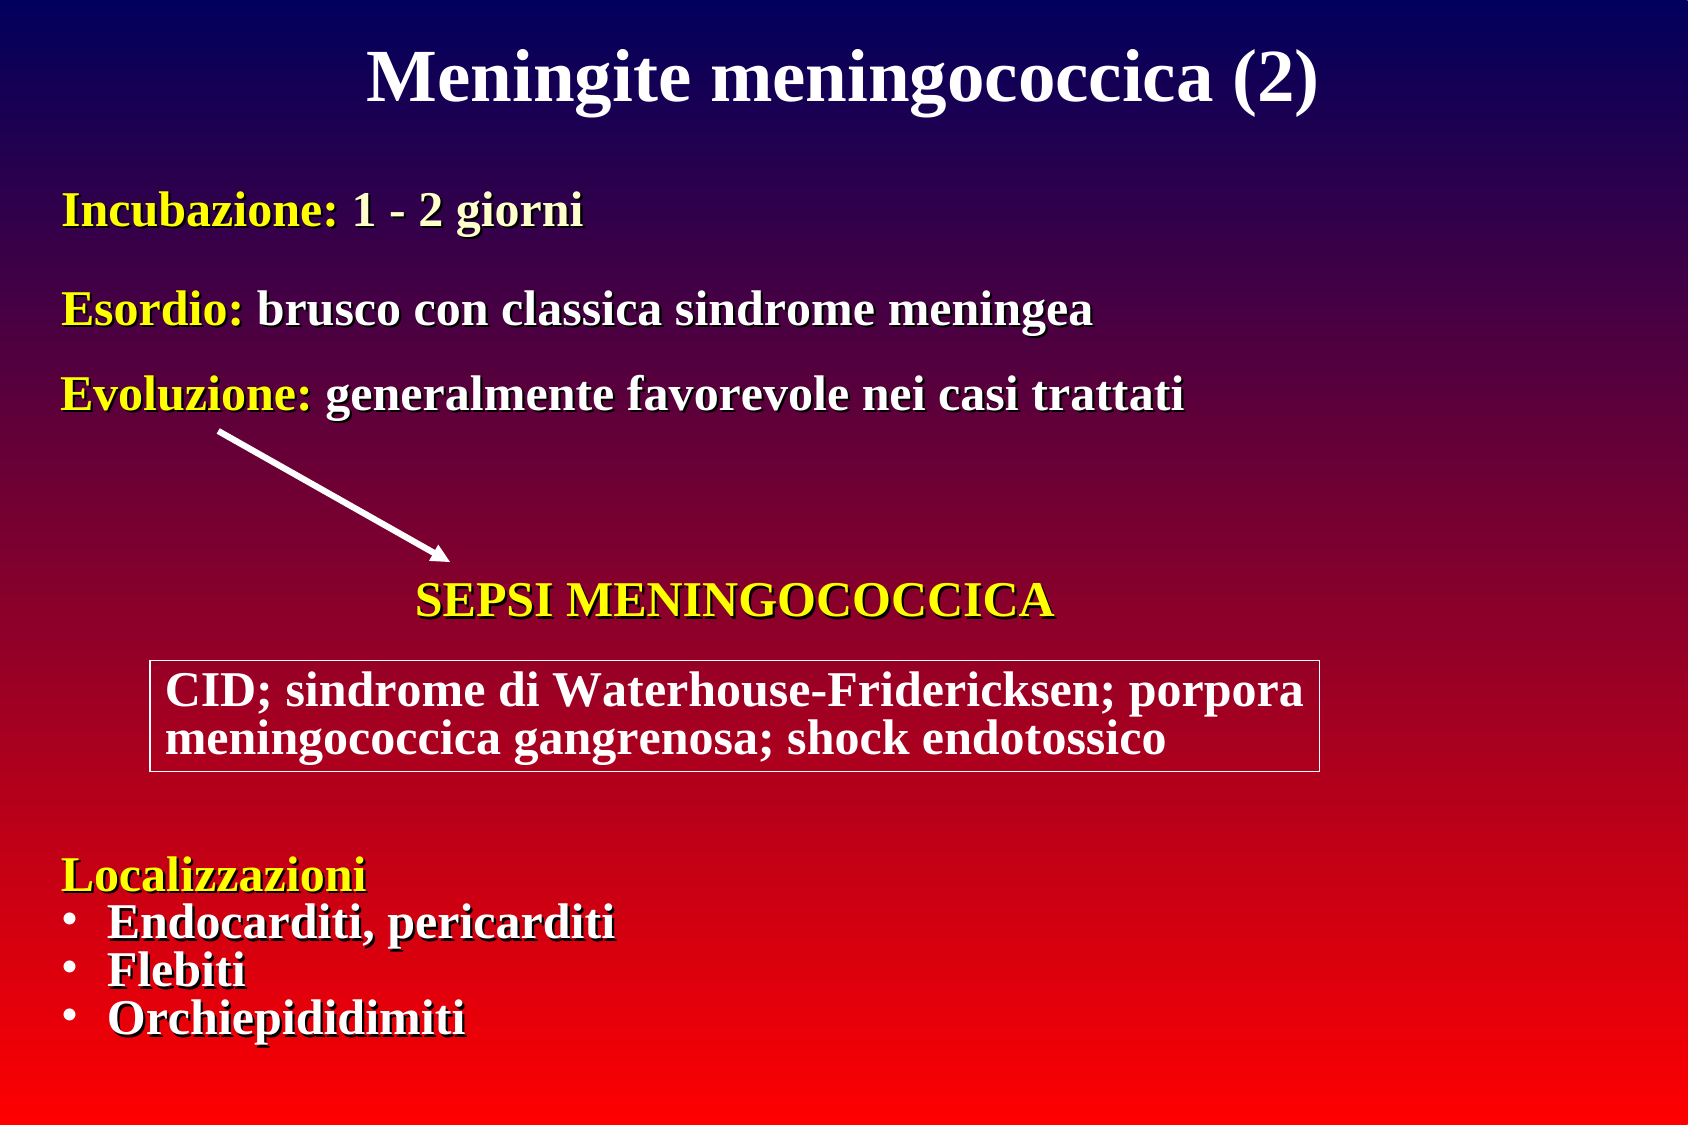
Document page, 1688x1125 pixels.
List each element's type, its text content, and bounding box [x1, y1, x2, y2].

text_box Localizzazioni Endocarditi, pericarditi Flebiti Orchiepididimiti [46, 845, 631, 1053]
text_box CID; sindrome di Waterhouse-Fridericksen; porpora meningococcica gangrenosa; shock endotossico [150, 660, 1320, 772]
text_box Incubazione: 1 - 2 giorni [46, 180, 599, 244]
text_box Meningite meningococcica (2) [126, 24, 1561, 118]
text_box Evoluzione: generalmente favorevole nei casi trattati [45, 364, 1201, 428]
text_box SEPSI MENINGOCOCCICA [400, 570, 1070, 635]
text_box Esordio: brusco con classica sindrome meningea [46, 279, 1109, 344]
